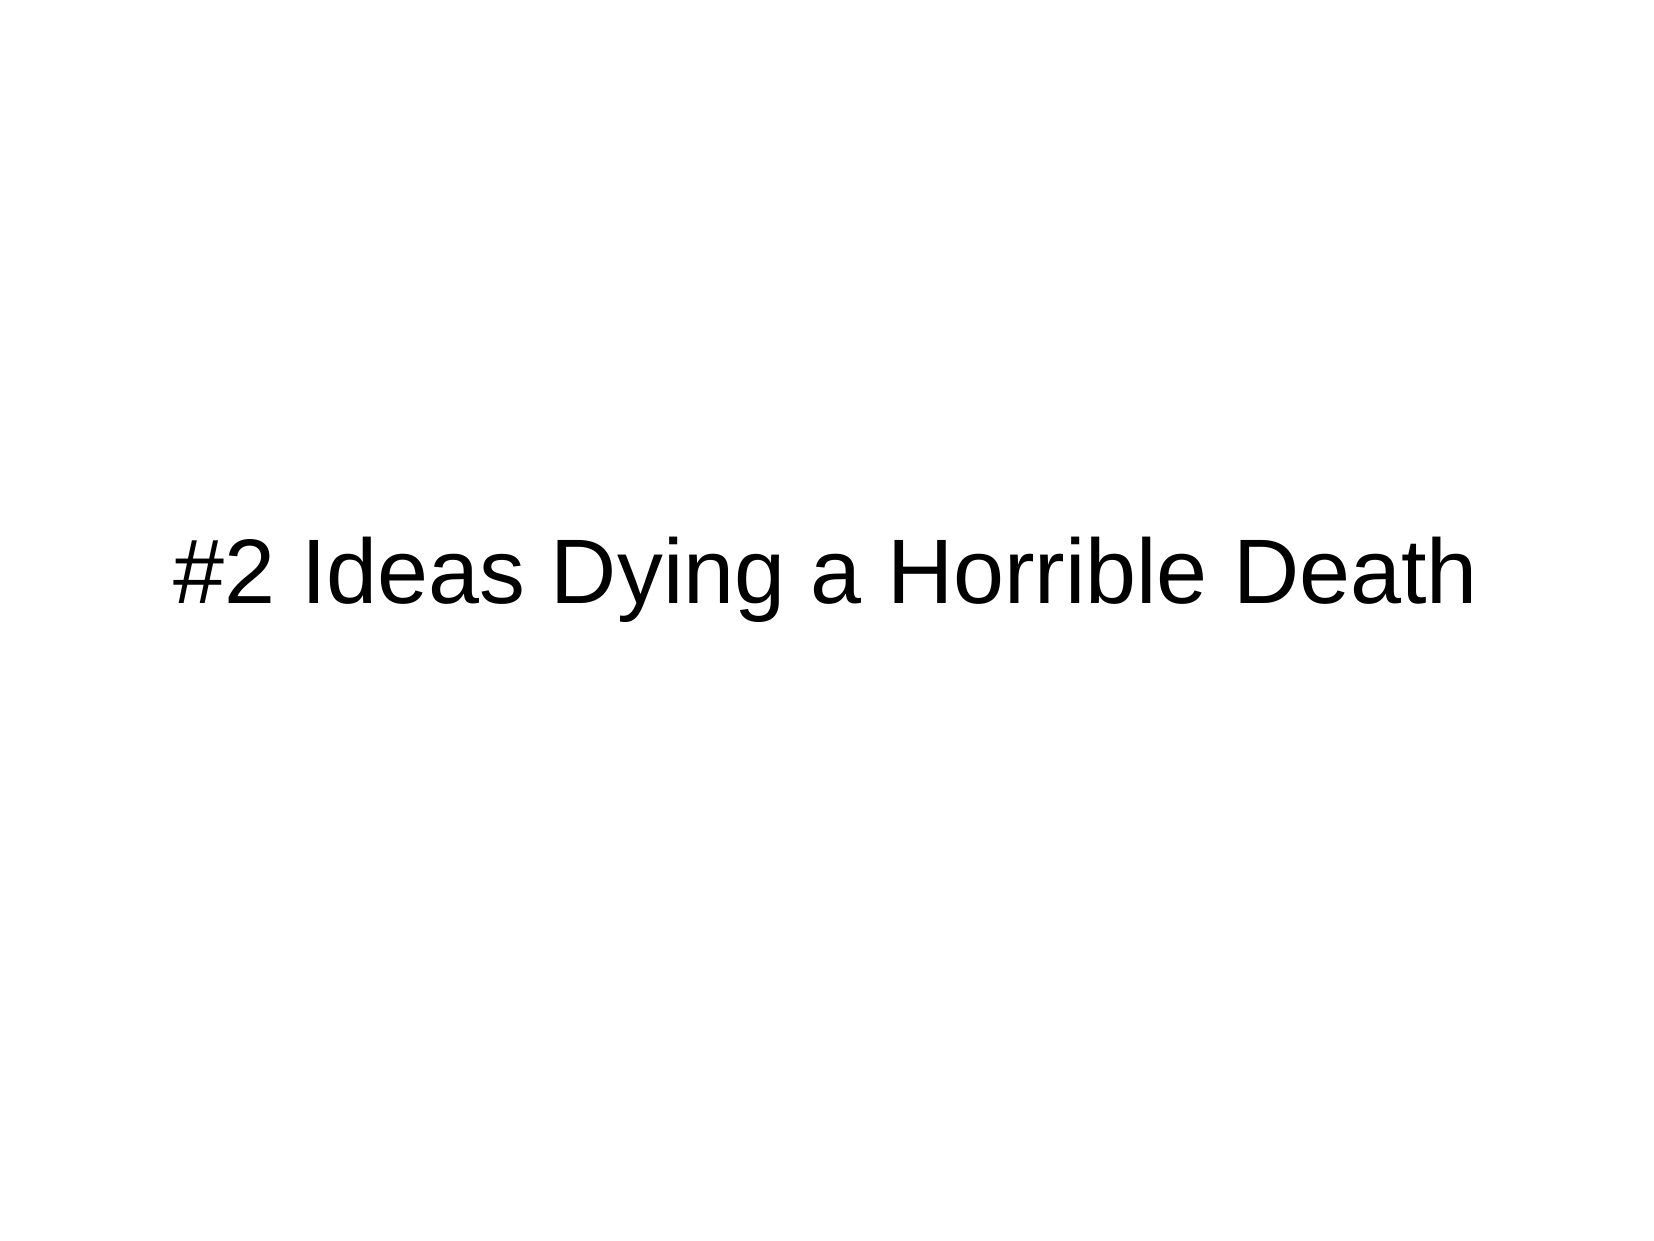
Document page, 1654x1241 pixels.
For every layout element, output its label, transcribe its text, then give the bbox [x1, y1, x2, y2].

title #2 Ideas Dying a Horrible Death [82, 468, 1571, 676]
